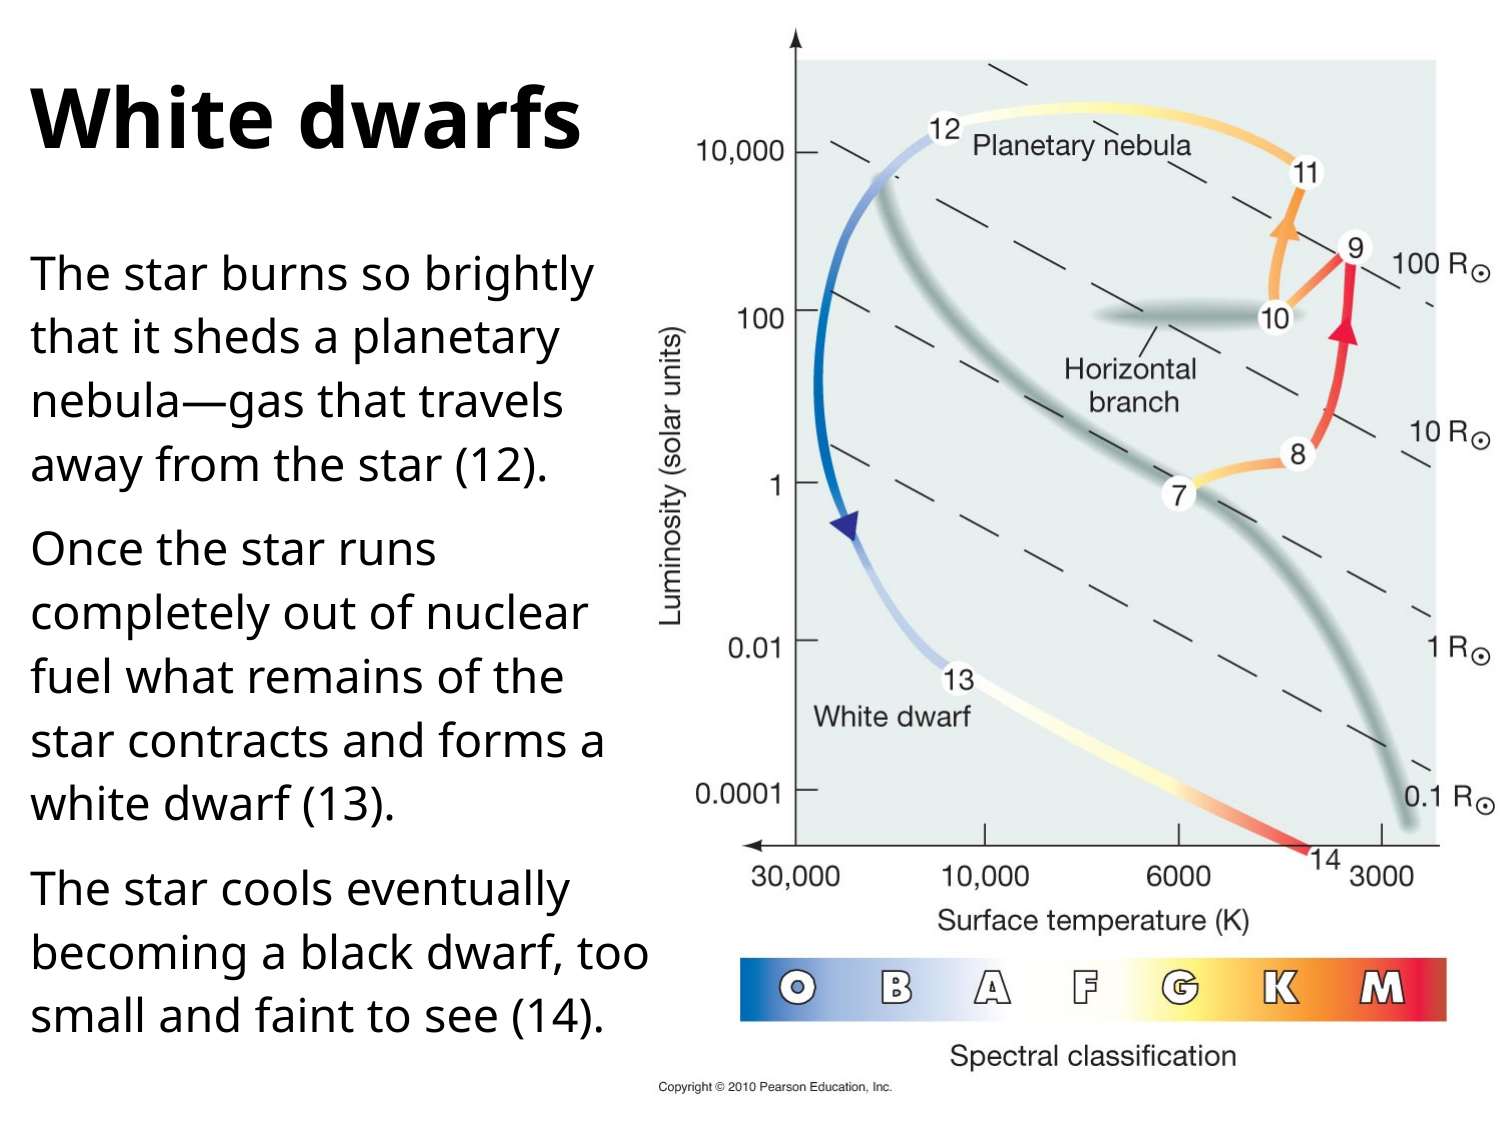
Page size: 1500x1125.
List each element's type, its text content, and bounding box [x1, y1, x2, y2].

picture [652, 22, 1500, 1103]
title White dwarfs [30, 22, 652, 211]
list The star burns so brightly that it sheds a planetary nebula—gas that travels away from the star (12). Once the star runs completely out of nuclear fuel what remains of the star contracts and forms a white dwarf (13). The star cools eventually becoming a black dwarf, too small and faint to see (14). [30, 239, 652, 1096]
